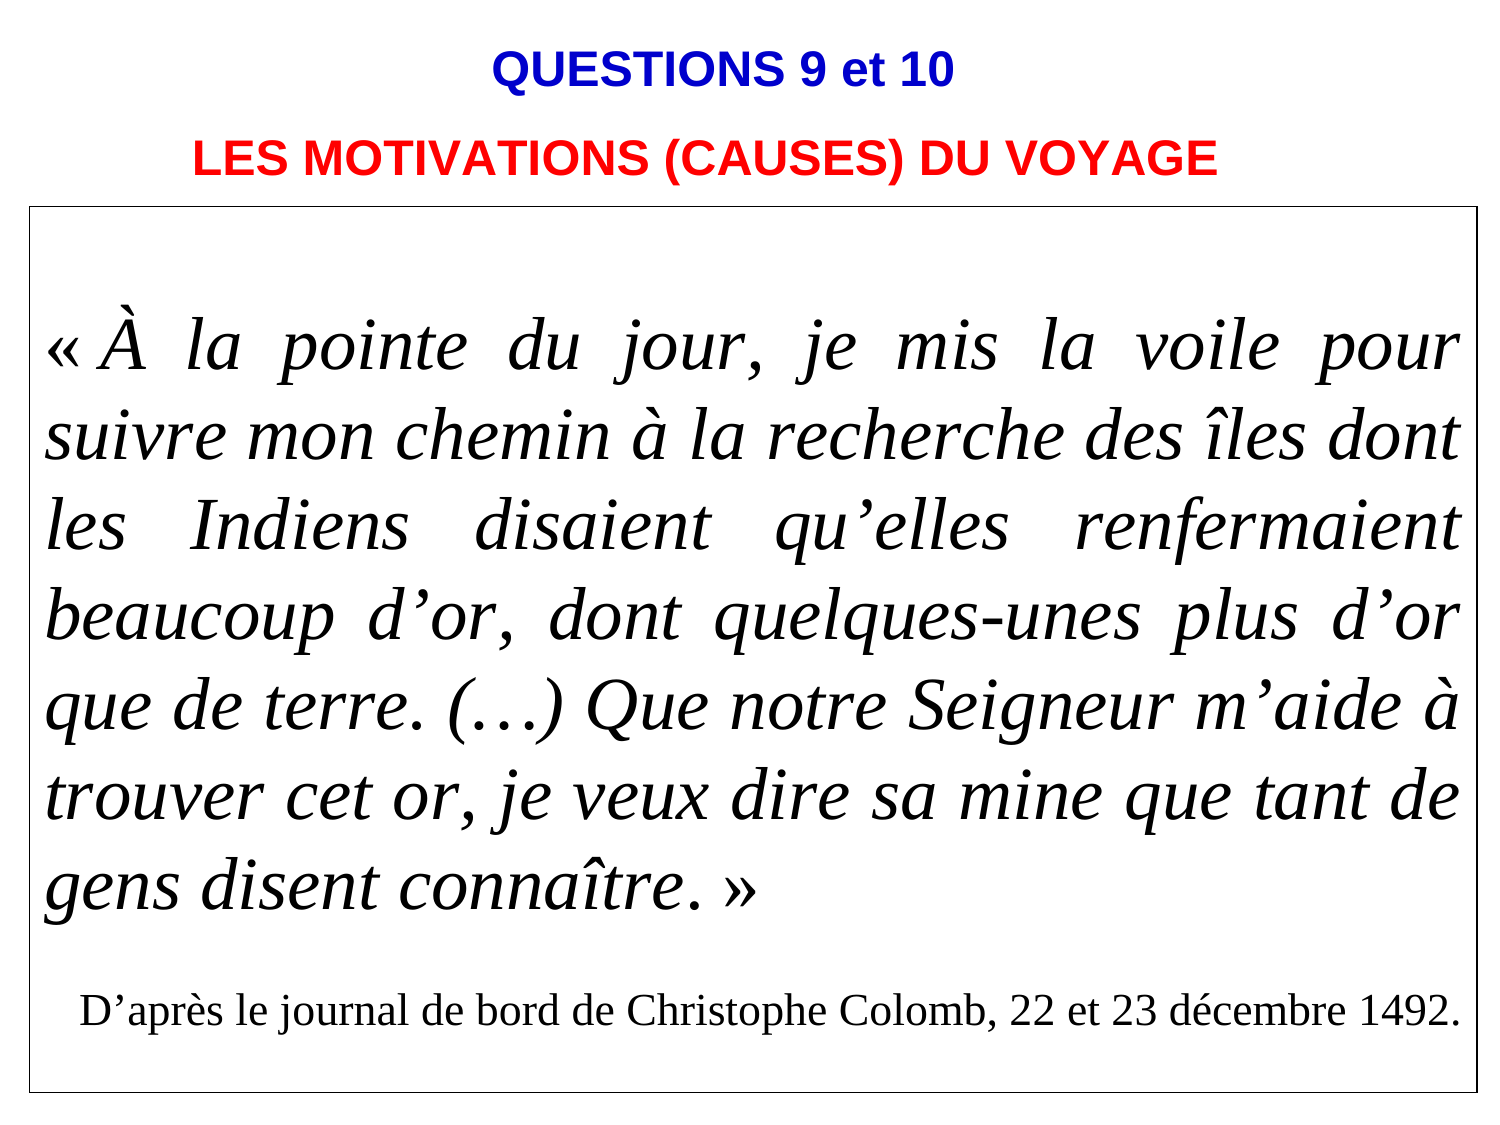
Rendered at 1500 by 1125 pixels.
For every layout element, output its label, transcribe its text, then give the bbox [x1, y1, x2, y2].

text_box QUESTIONS 9 et 10 [295, 29, 1152, 148]
text_box LES MOTIVATIONS (CAUSES) DU VOYAGE [177, 118, 1388, 193]
text_box « À la pointe du jour, je mis la voile pour suivre mon chemin à la recherche des îles dont les Indiens disaient qu’elles renfermaient beaucoup d’or, dont quelques-unes plus d’or que de terre. (…) Que notre Seigneur m’aide à trouver cet or, je veux dire sa mine que tant de gens disent connaître. » D’après le journal de bord de Christophe Colomb, 22 et 23 décembre 1492. [29, 206, 1478, 1093]
